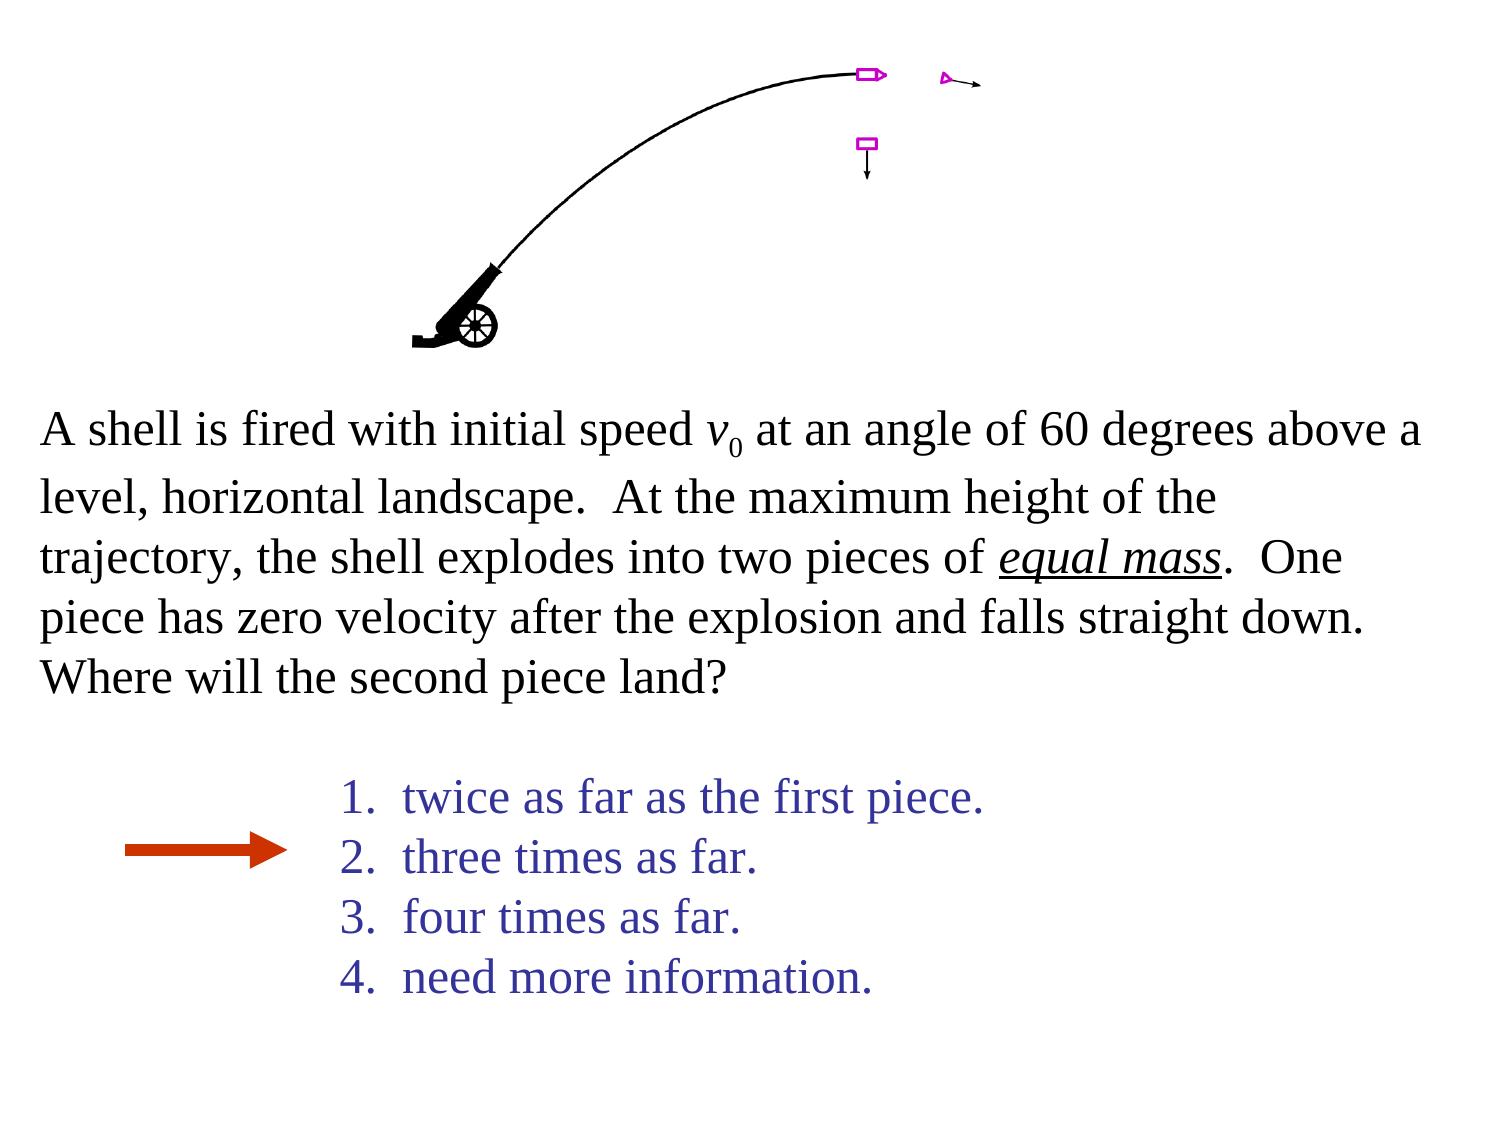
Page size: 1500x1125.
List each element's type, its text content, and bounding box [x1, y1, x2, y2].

picture [412, 0, 1213, 348]
text_box A shell is fired with initial speed v0 at an angle of 60 degrees above a level, horizontal landscape. At the maximum height of the trajectory, the shell explodes into two pieces of equal mass. One piece has zero velocity after the explosion and falls straight down. Where will the second piece land? 1. twice as far as the first piece. 2. three times as far. 3. four times as far. 4. need more information. [24, 387, 1438, 1072]
